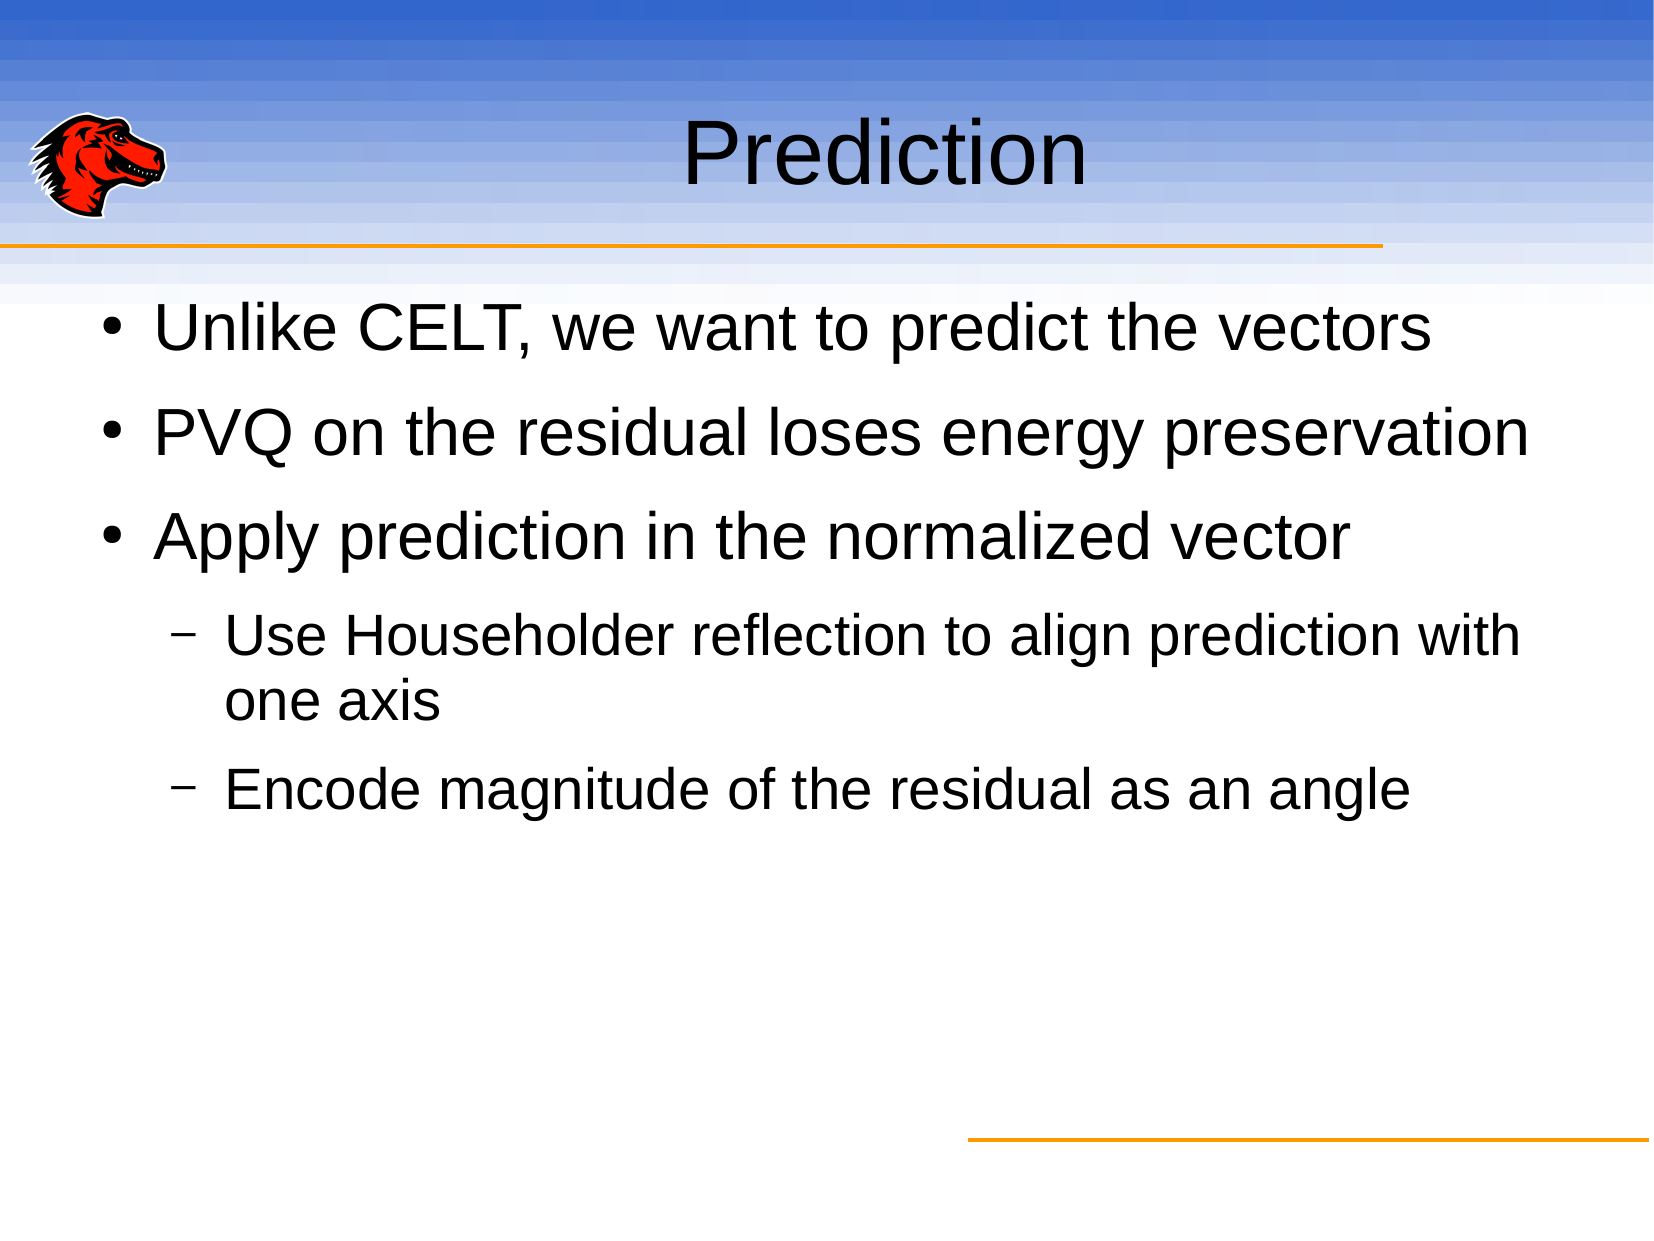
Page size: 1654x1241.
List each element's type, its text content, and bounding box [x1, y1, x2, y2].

title Prediction [141, 49, 1630, 257]
list Unlike CELT, we want to predict the vectors PVQ on the residual loses energy preservation Apply prediction in the normalized vector Use Householder reflection to align prediction with one axis Encode magnitude of the residual as an angle [82, 290, 1538, 1010]
picture [0, 0, 1654, 1241]
